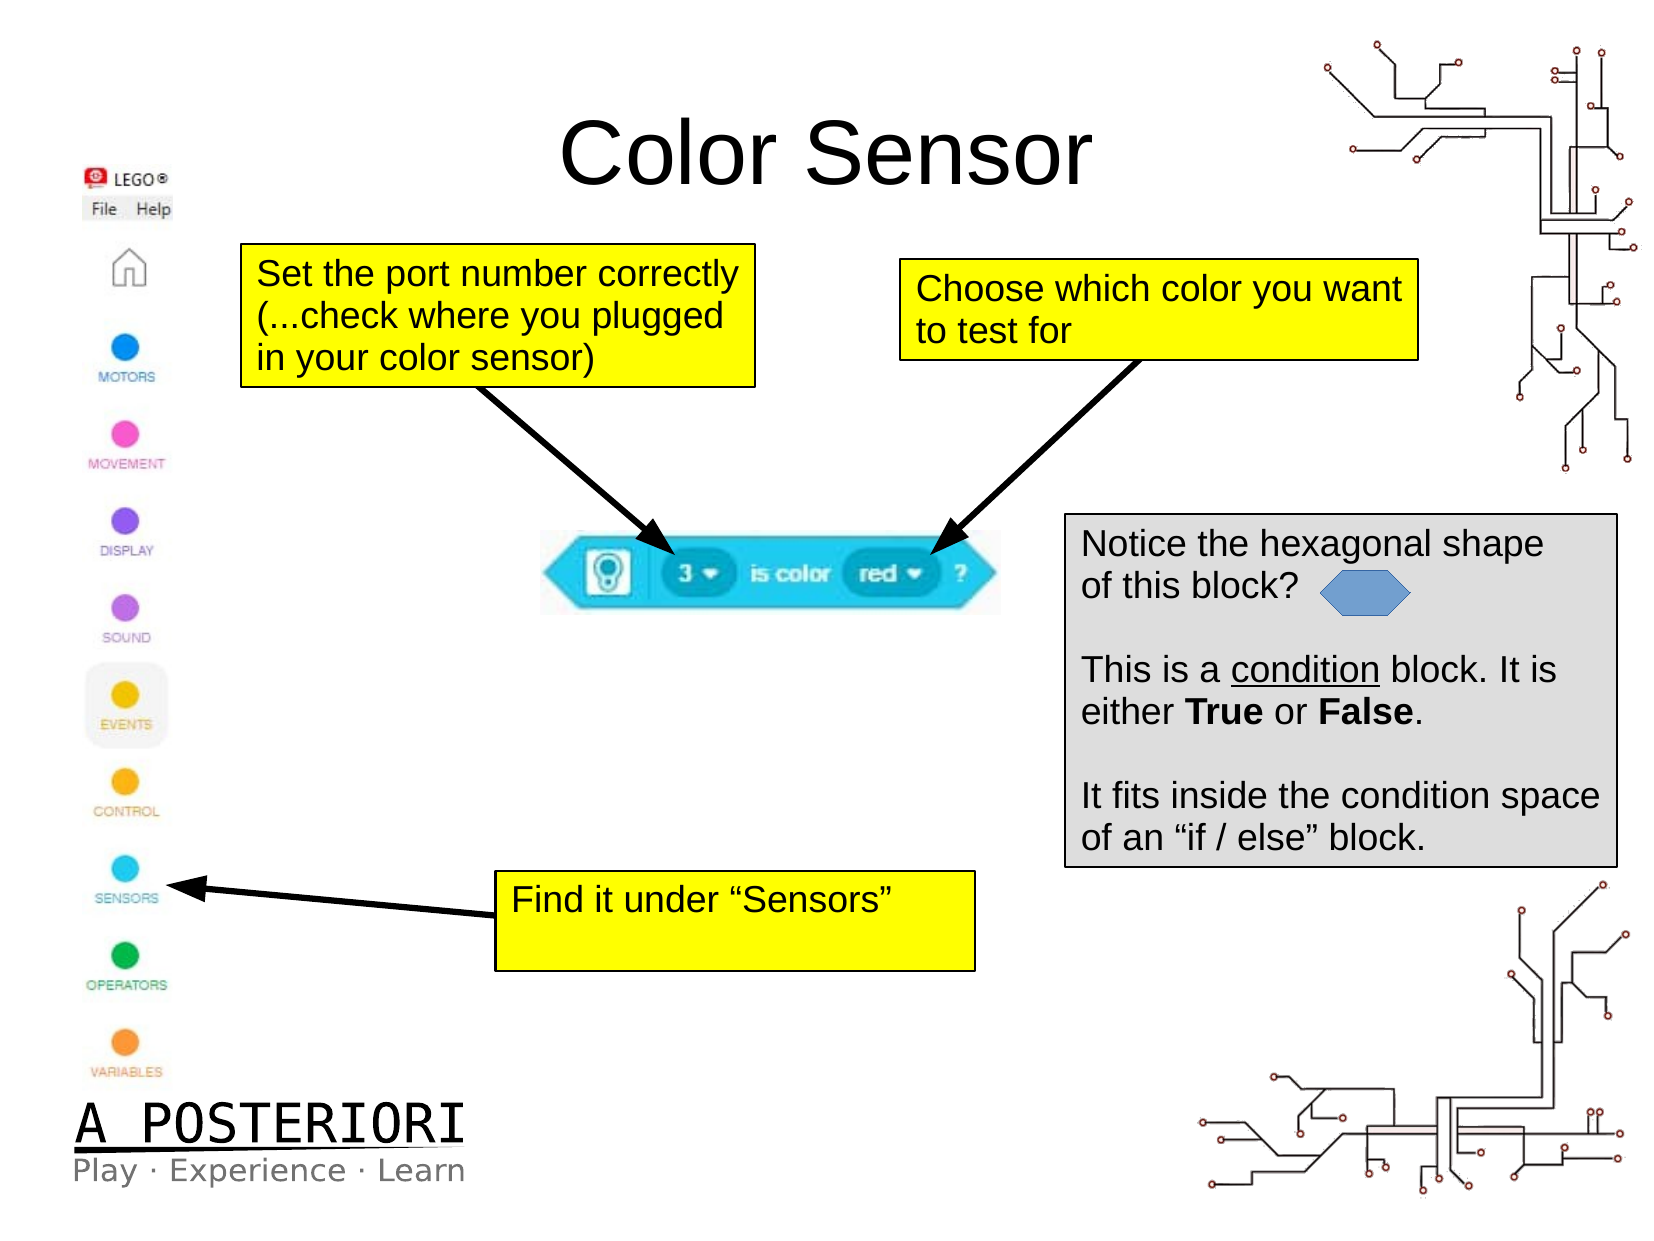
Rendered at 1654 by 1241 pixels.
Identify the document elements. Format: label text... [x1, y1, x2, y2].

text_box Choose which color you want to test for [900, 259, 1419, 361]
picture [540, 530, 1001, 616]
text_box Notice the hexagonal shape of this block? This is a condition block. It is either True or False. It fits inside the condition space of an “if / else” block. [1065, 514, 1617, 867]
picture [1305, 35, 1643, 495]
picture [82, 164, 173, 1096]
title Color Sensor [82, 49, 1571, 257]
text_box Set the port number correctly (...check where you plugged in your color sensor) [240, 244, 756, 387]
text_box [1320, 570, 1411, 616]
picture [1177, 863, 1635, 1200]
text_box Find it under “Sensors” [495, 870, 975, 972]
